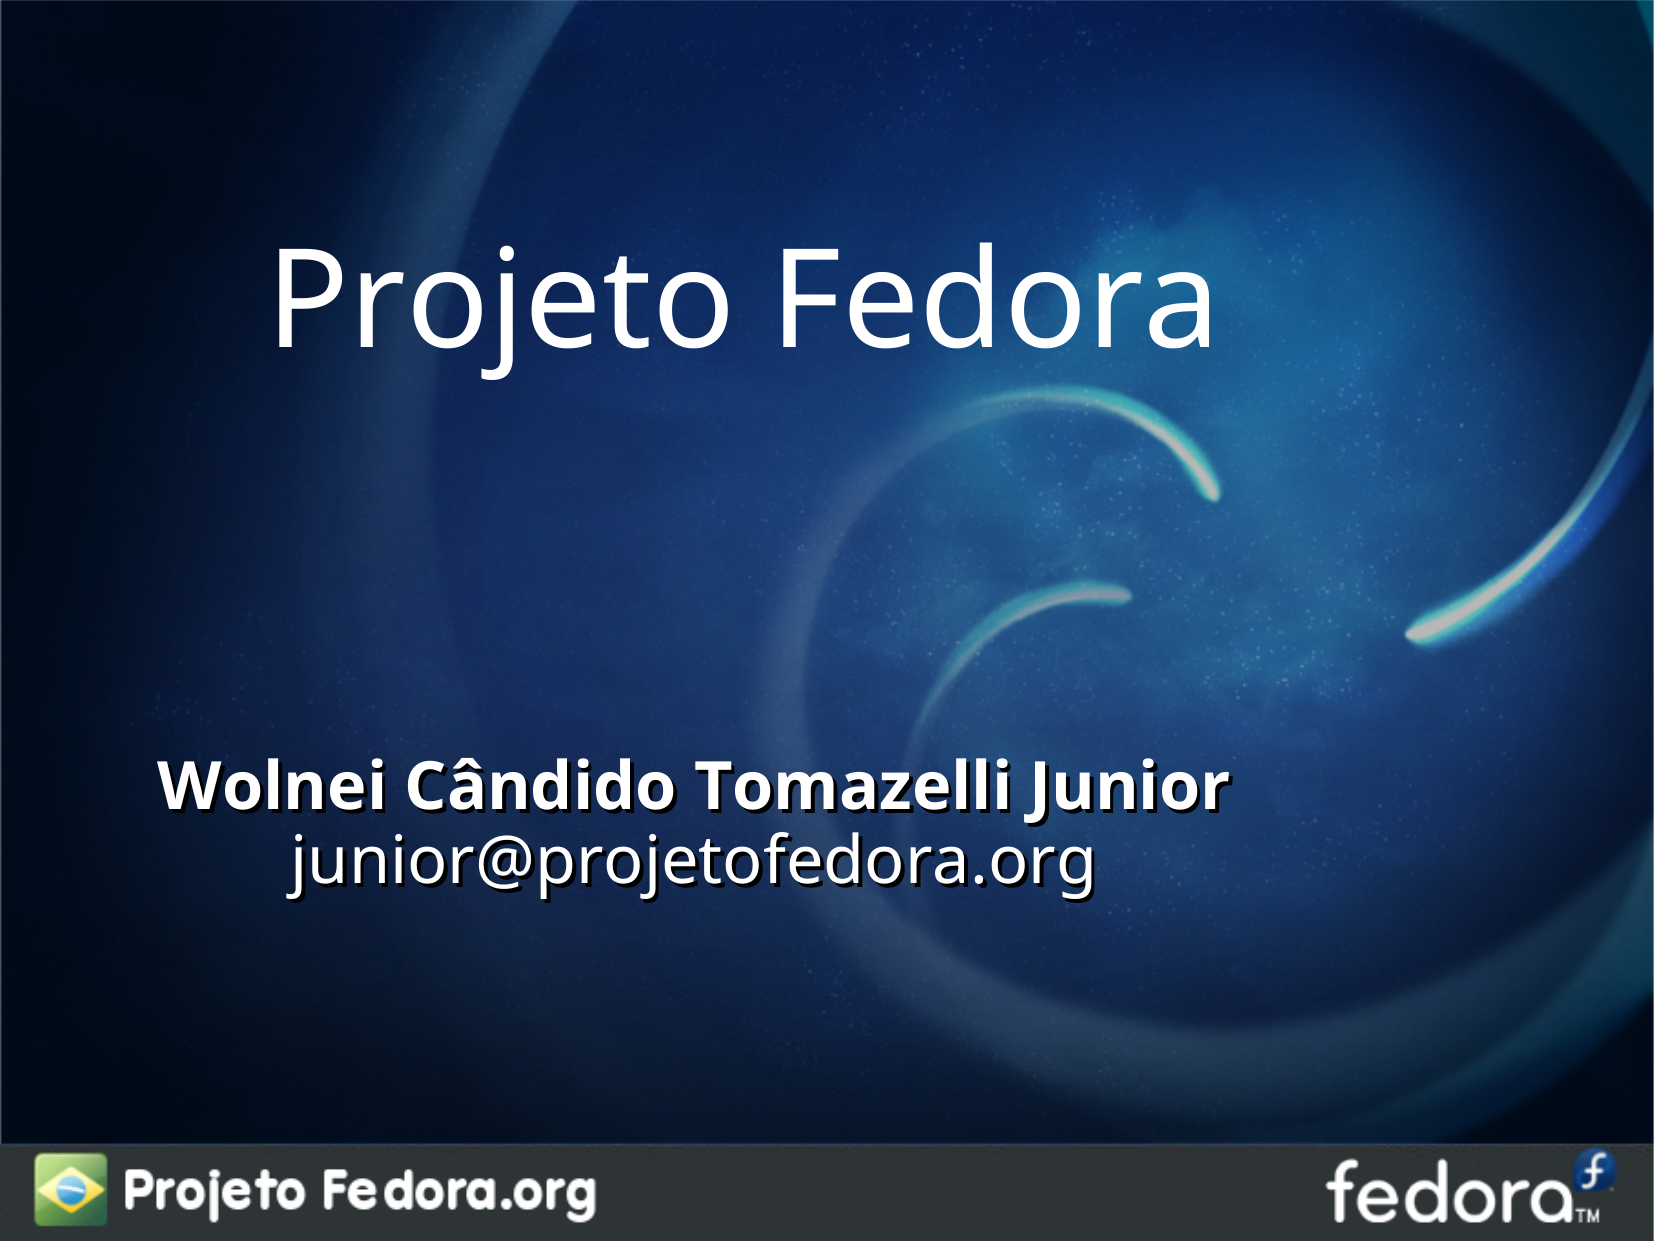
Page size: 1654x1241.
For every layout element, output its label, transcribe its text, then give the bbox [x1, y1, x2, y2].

title Projeto Fedora [0, 200, 1488, 394]
text_box Wolnei Cândido Tomazelli Junior junior@projetofedora.org [143, 738, 1210, 907]
picture [0, 0, 1654, 1241]
